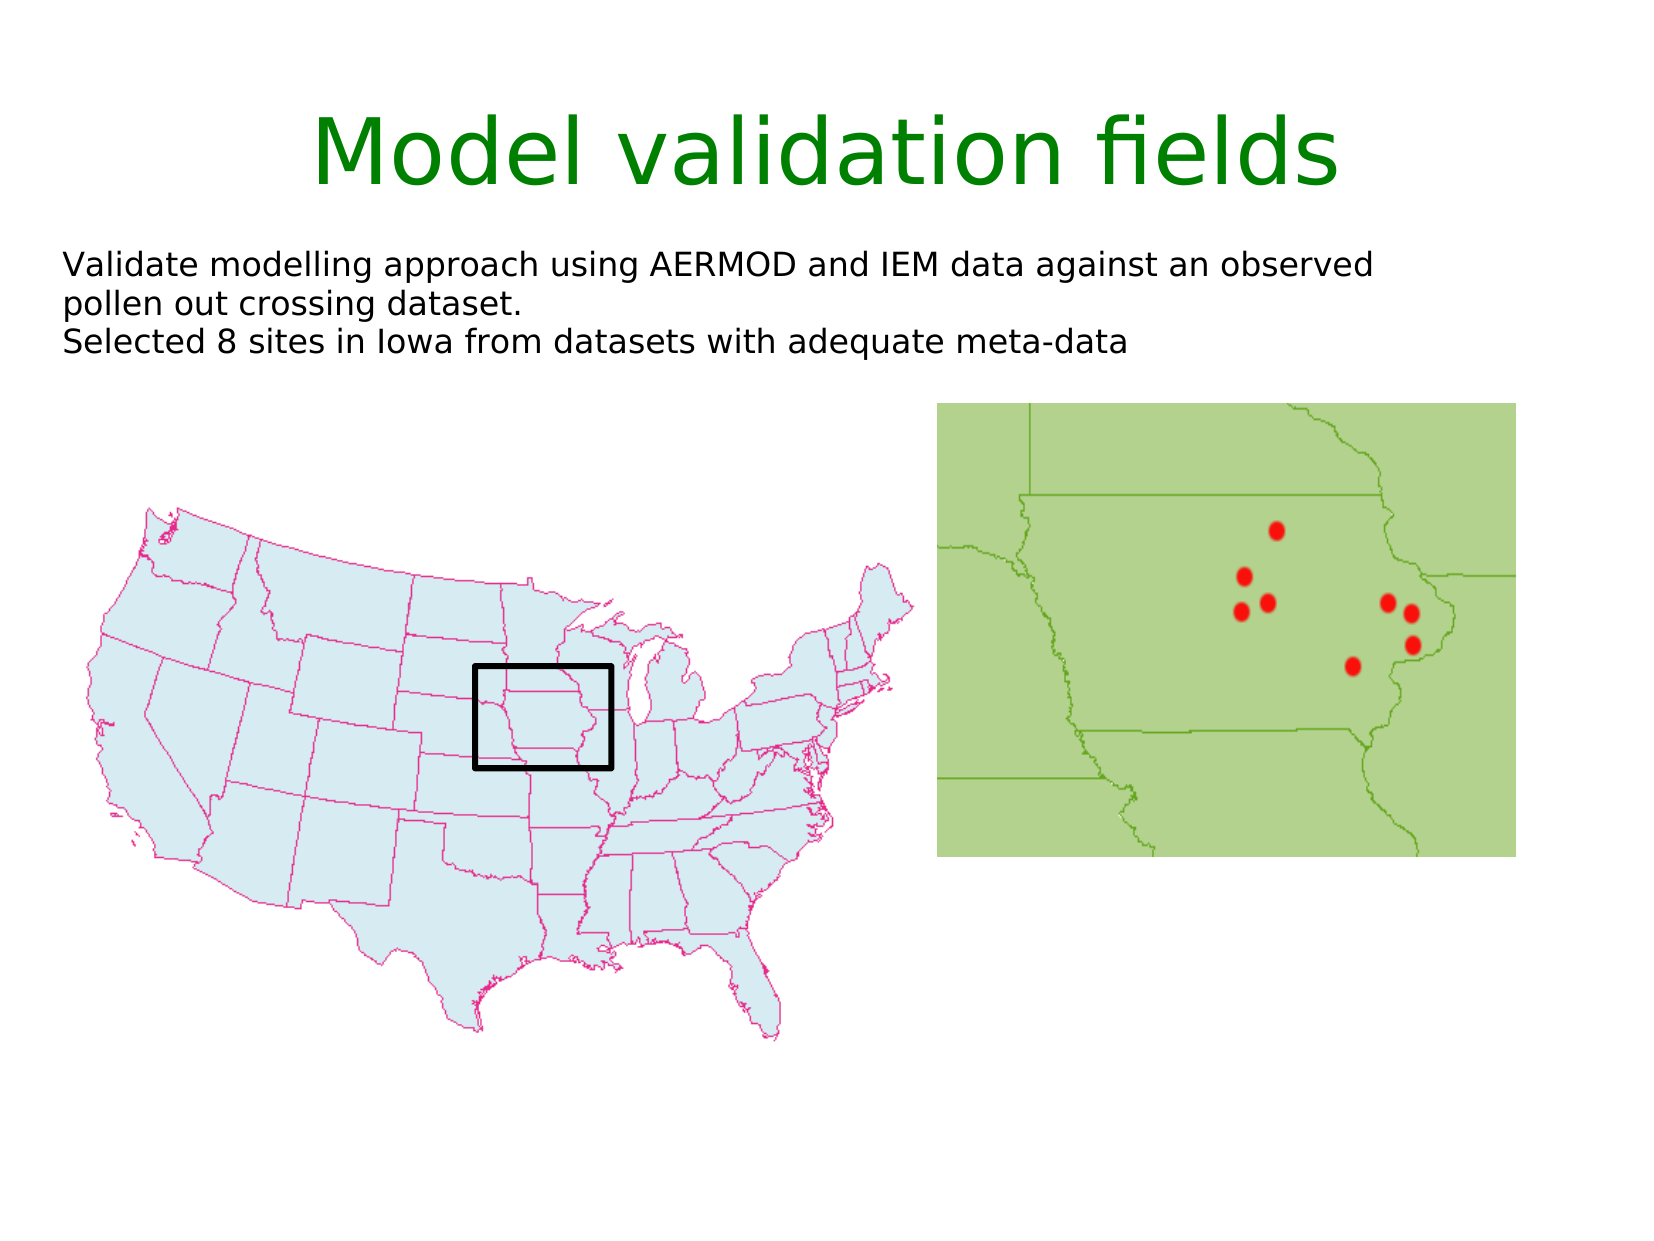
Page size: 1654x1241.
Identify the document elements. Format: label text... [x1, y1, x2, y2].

title Model validation fields [82, 49, 1571, 257]
text_box Validate modelling approach using AERMOD and IEM data against an observed pollen out crossing dataset. Selected 8 sites in Iowa from datasets with adequate meta-data [47, 238, 1461, 409]
picture [75, 403, 1516, 1051]
